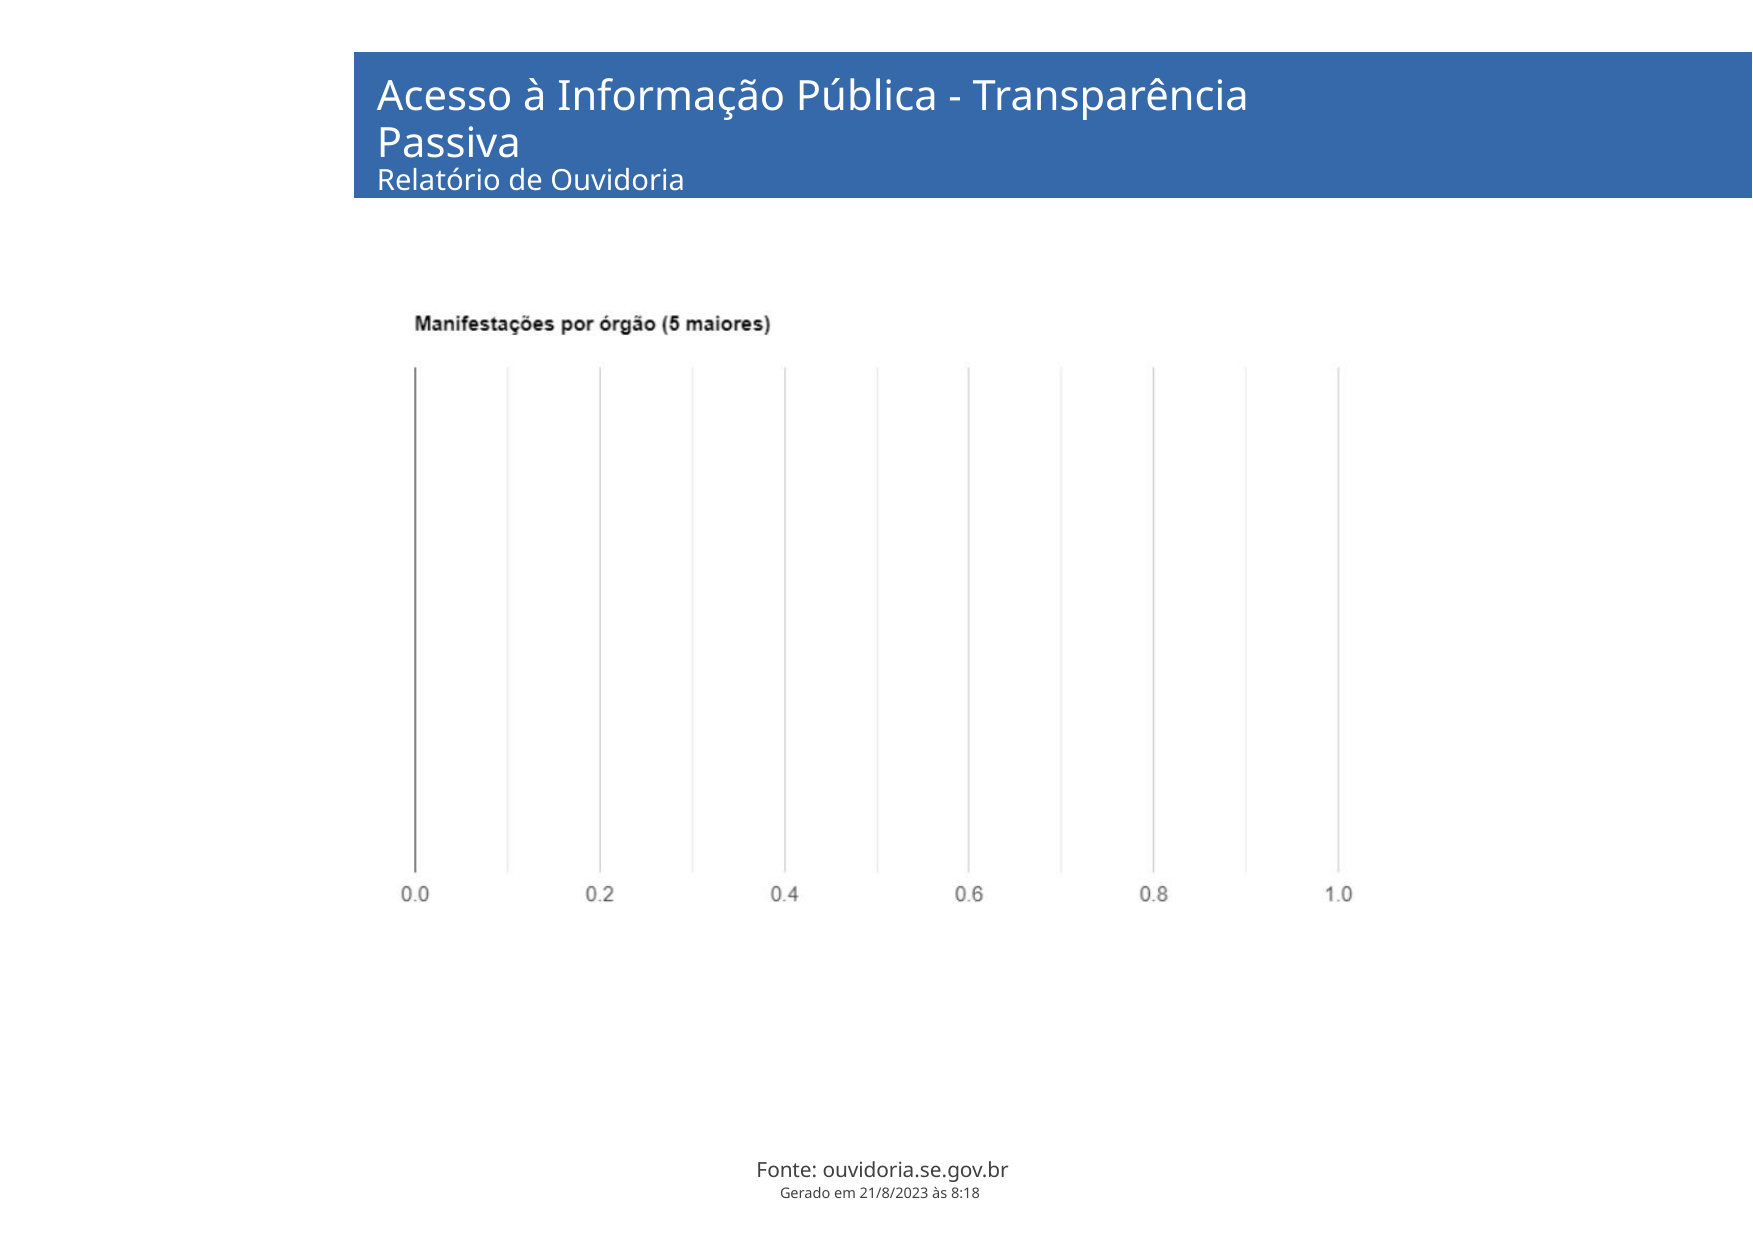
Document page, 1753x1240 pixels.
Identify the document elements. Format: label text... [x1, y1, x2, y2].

text_box [354, 52, 1752, 198]
text_box Acesso à Informação Pública - Transparência Passiva Relatório de Ouvidoria EMSETUR - Julho a Julho de 2023 [376, 72, 1403, 228]
text_box Fonte: ouvidoria.se.gov.br [756, 1158, 1023, 1182]
text_box [155, 211, 1599, 1028]
text_box Gerado em 21/8/2023 às 8:18 [780, 1184, 999, 1202]
